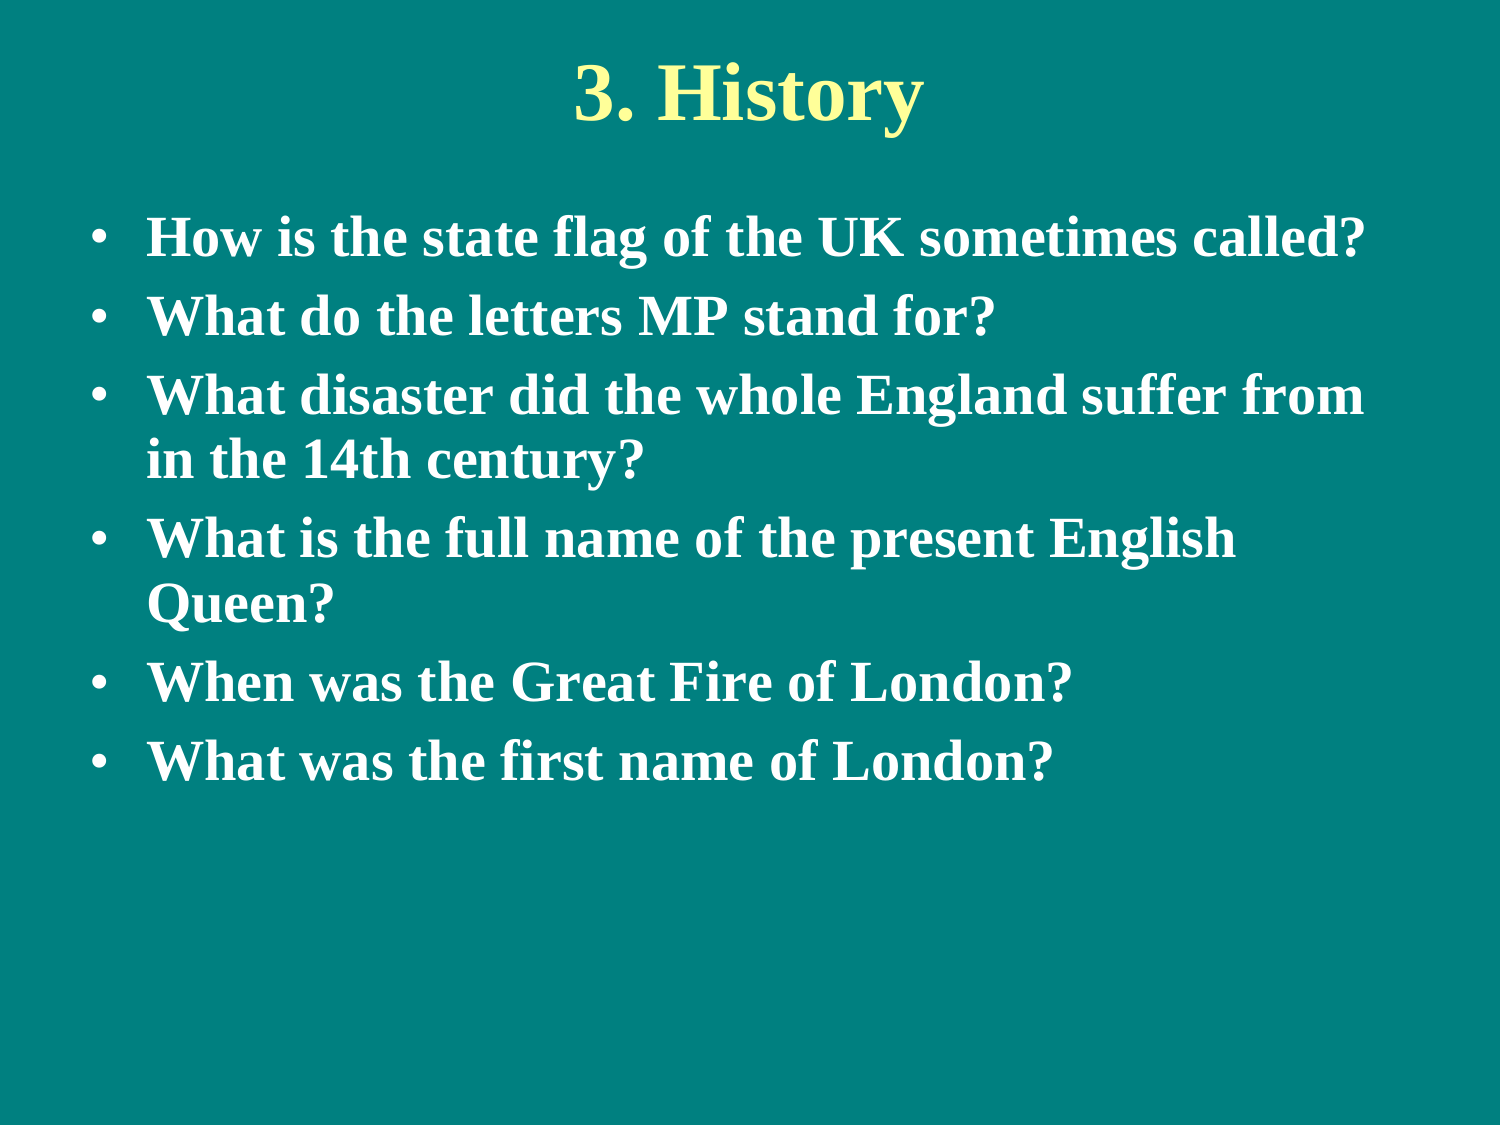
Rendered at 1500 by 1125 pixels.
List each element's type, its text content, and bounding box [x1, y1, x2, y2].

list How is the state flag of the UK sometimes called? What do the letters MP stand for? What disaster did the whole England suffer from in the 14th century? What is the full name of the present English Queen? When was the Great Fire of London? What was the first name of London? [75, 196, 1426, 1005]
title 3. History [75, 31, 1426, 196]
